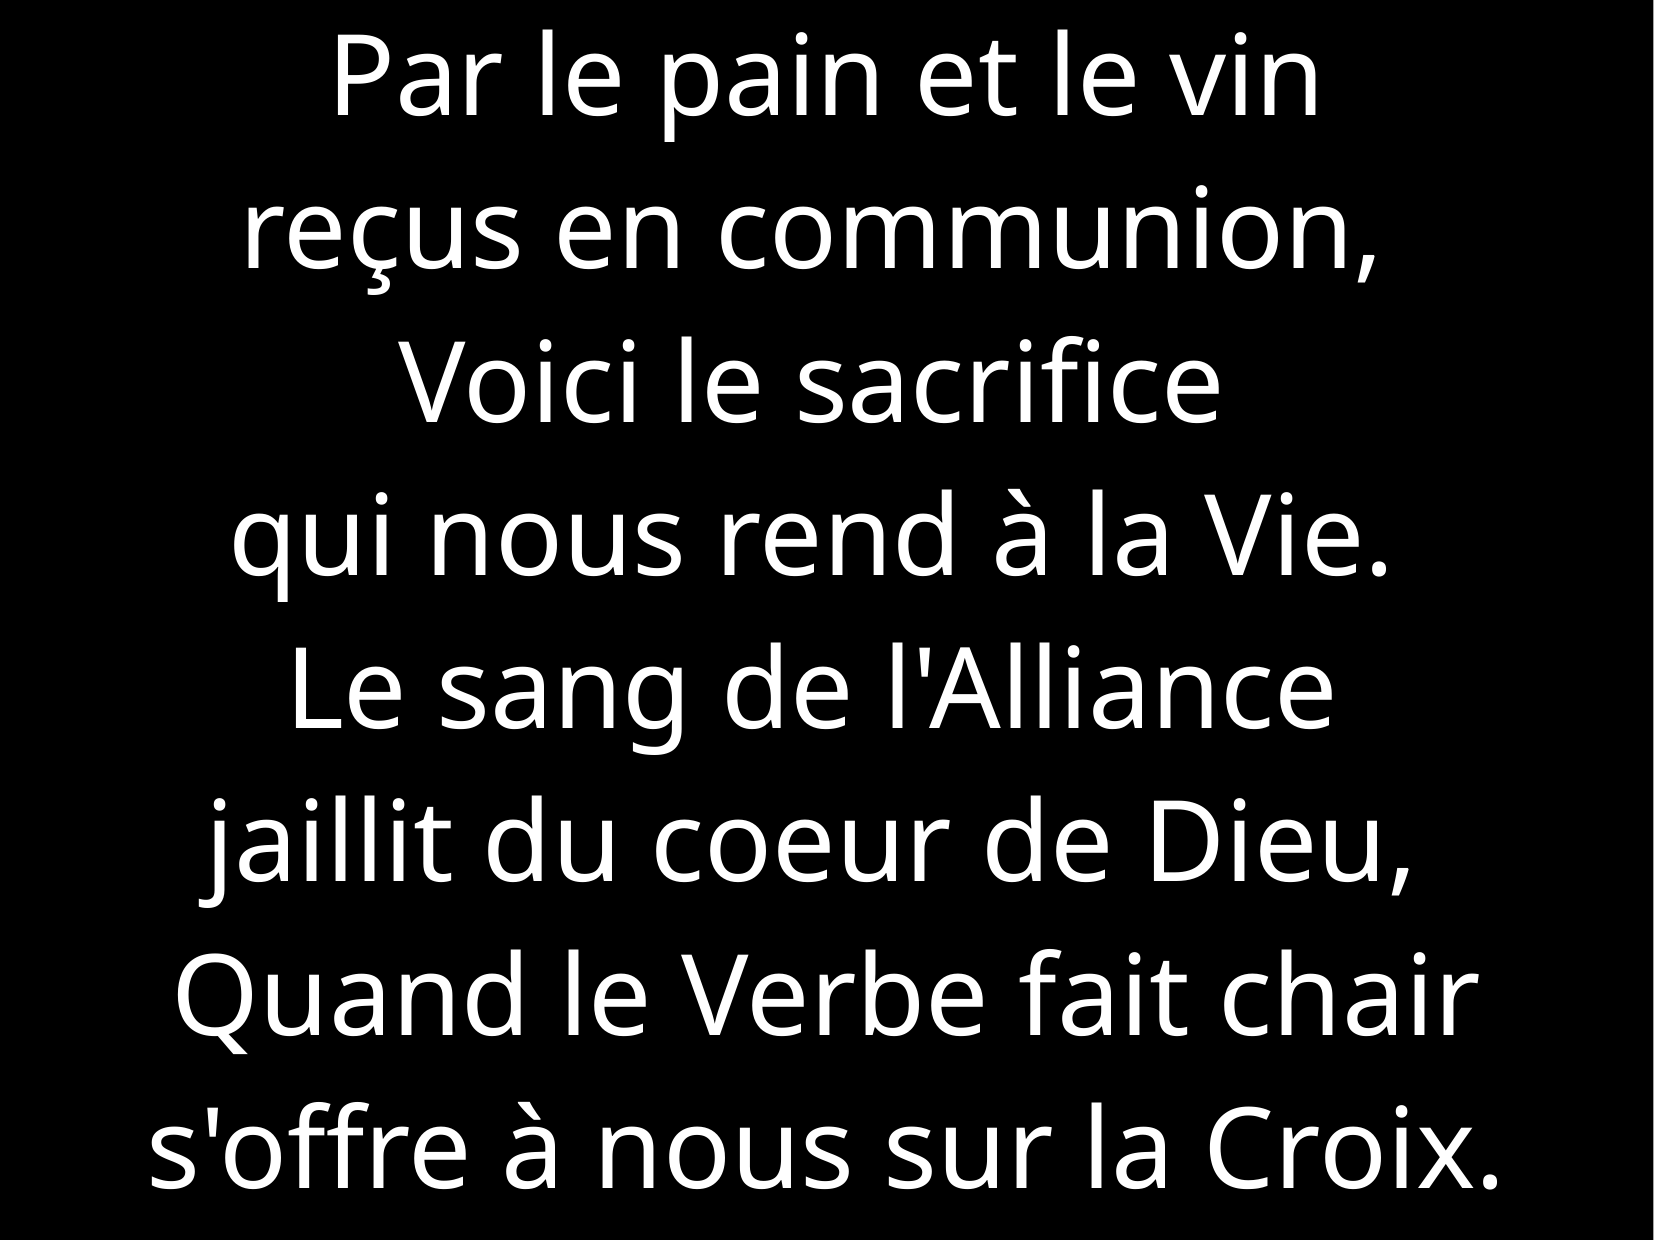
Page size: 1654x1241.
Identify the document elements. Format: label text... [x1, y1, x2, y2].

subtitle Par le pain et le vin reçus en communion, Voici le sacrifice qui nous rend à la Vie. Le sang de l'Alliance jaillit du coeur de Dieu, Quand le Verbe fait chair s'offre à nous sur la Croix. [23, 0, 1630, 1236]
